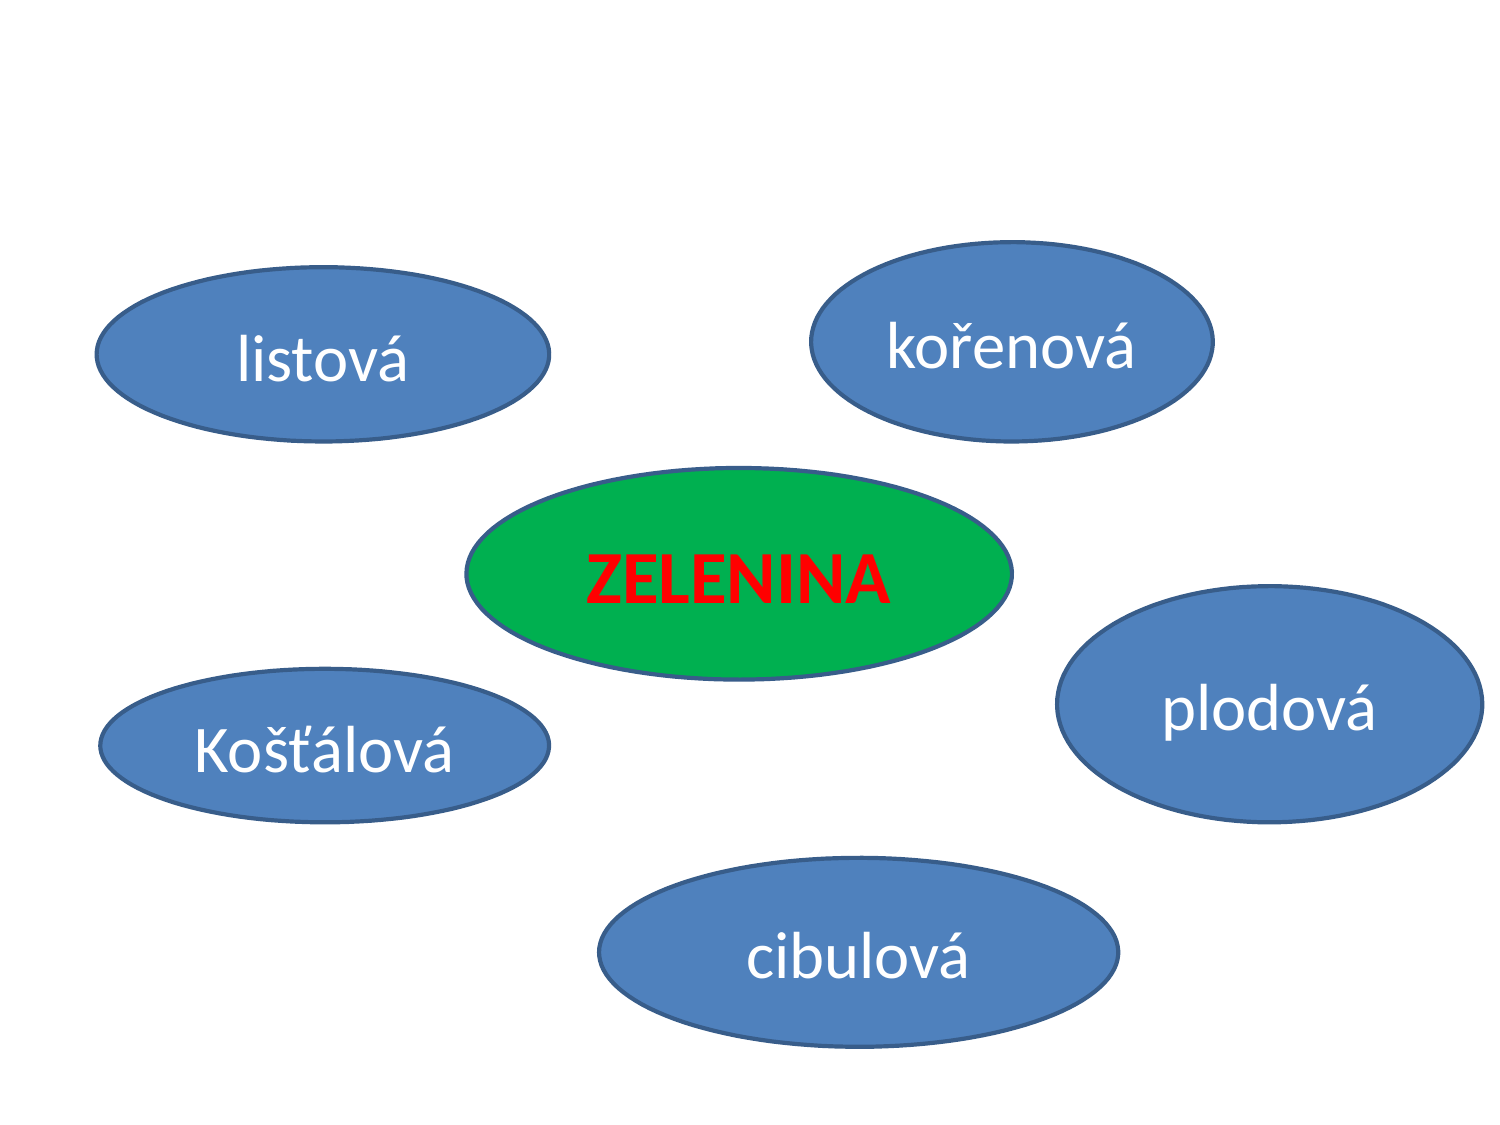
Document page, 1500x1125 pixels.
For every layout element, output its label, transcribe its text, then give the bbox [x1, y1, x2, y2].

text_box Košťálová [100, 668, 550, 823]
text_box cibulová [599, 857, 1119, 1047]
text_box kořenová [811, 242, 1213, 442]
text_box plodová [1057, 586, 1483, 823]
text_box ZELENINA [466, 467, 1012, 680]
text_box listová [96, 267, 550, 442]
